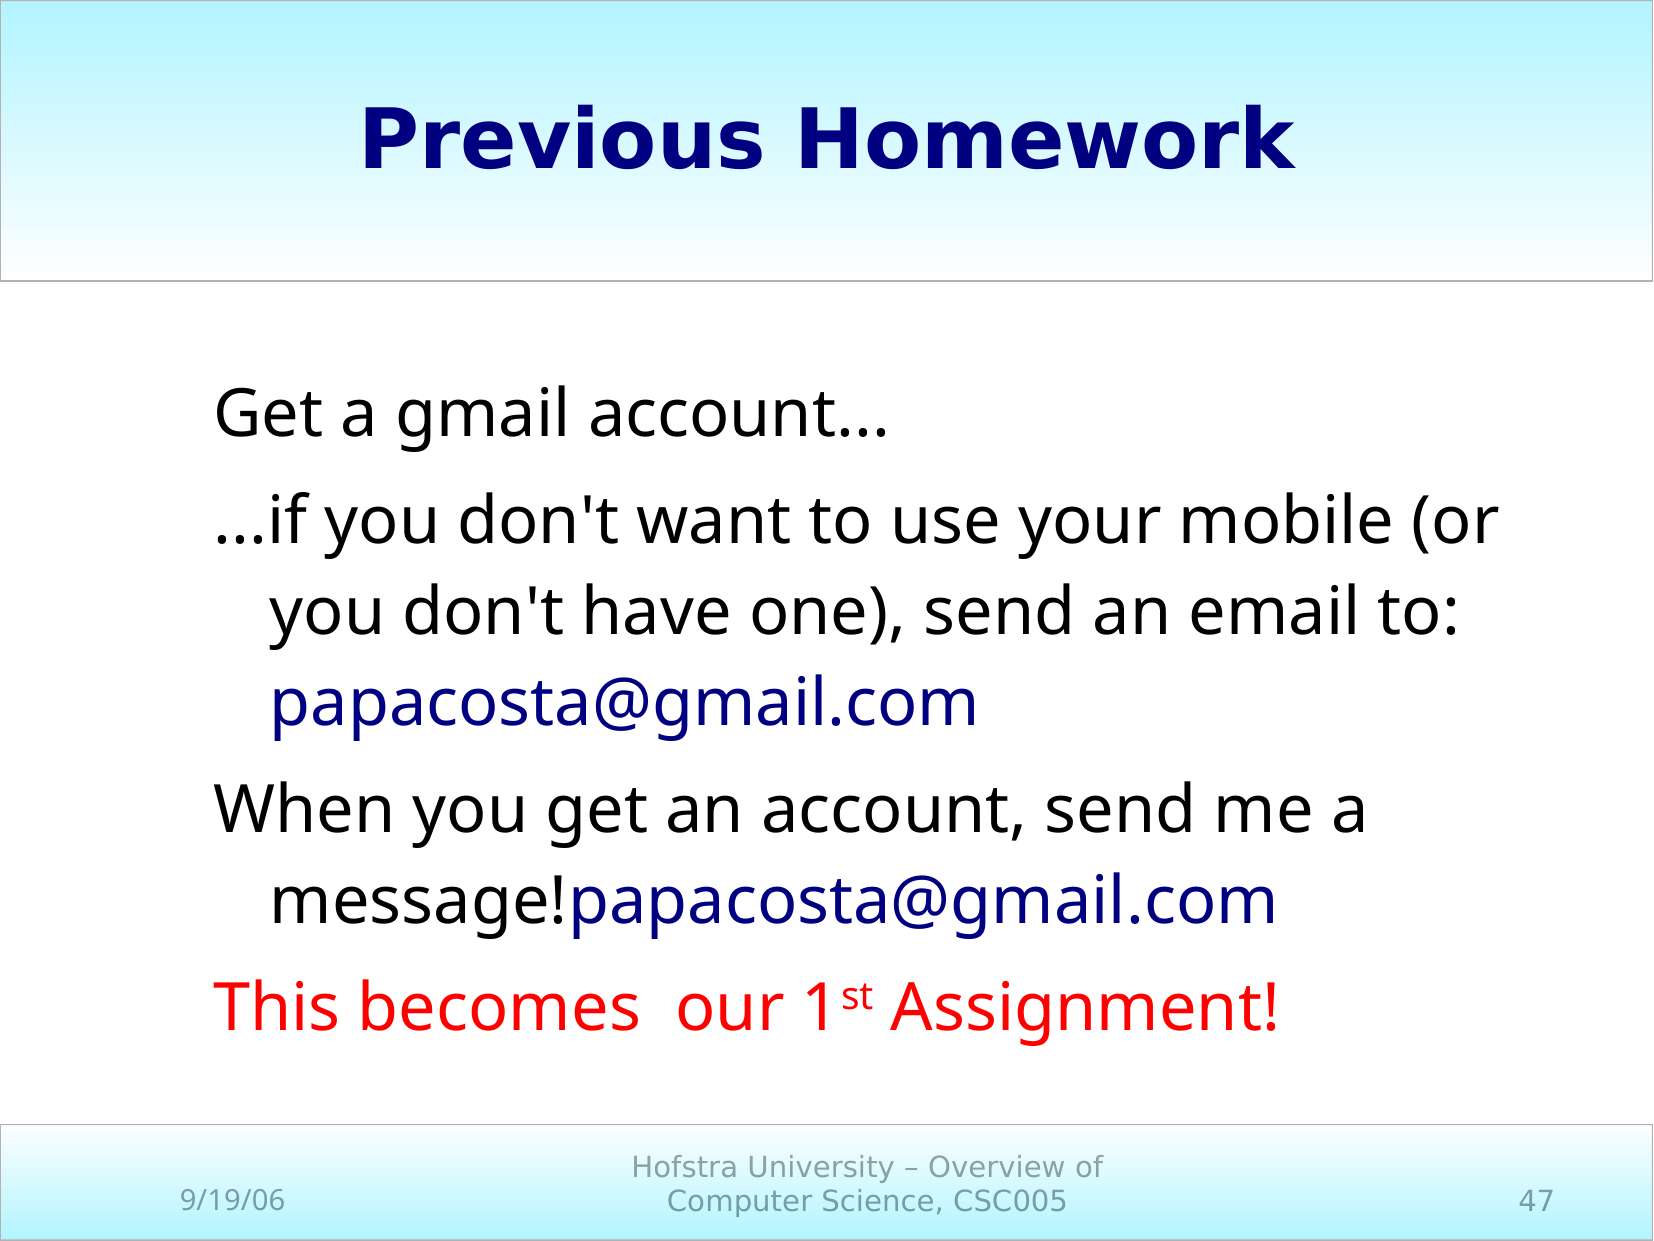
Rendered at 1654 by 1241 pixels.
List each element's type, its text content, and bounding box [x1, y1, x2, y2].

title Previous Homework [78, 77, 1576, 203]
list Get a gmail account... ...if you don't want to use your mobile (or you don't have one), send an email to: papacosta@gmail.com When you get an account, send me a message!papacosta@gmail.com This becomes our 1st Assignment! [213, 364, 1619, 1110]
